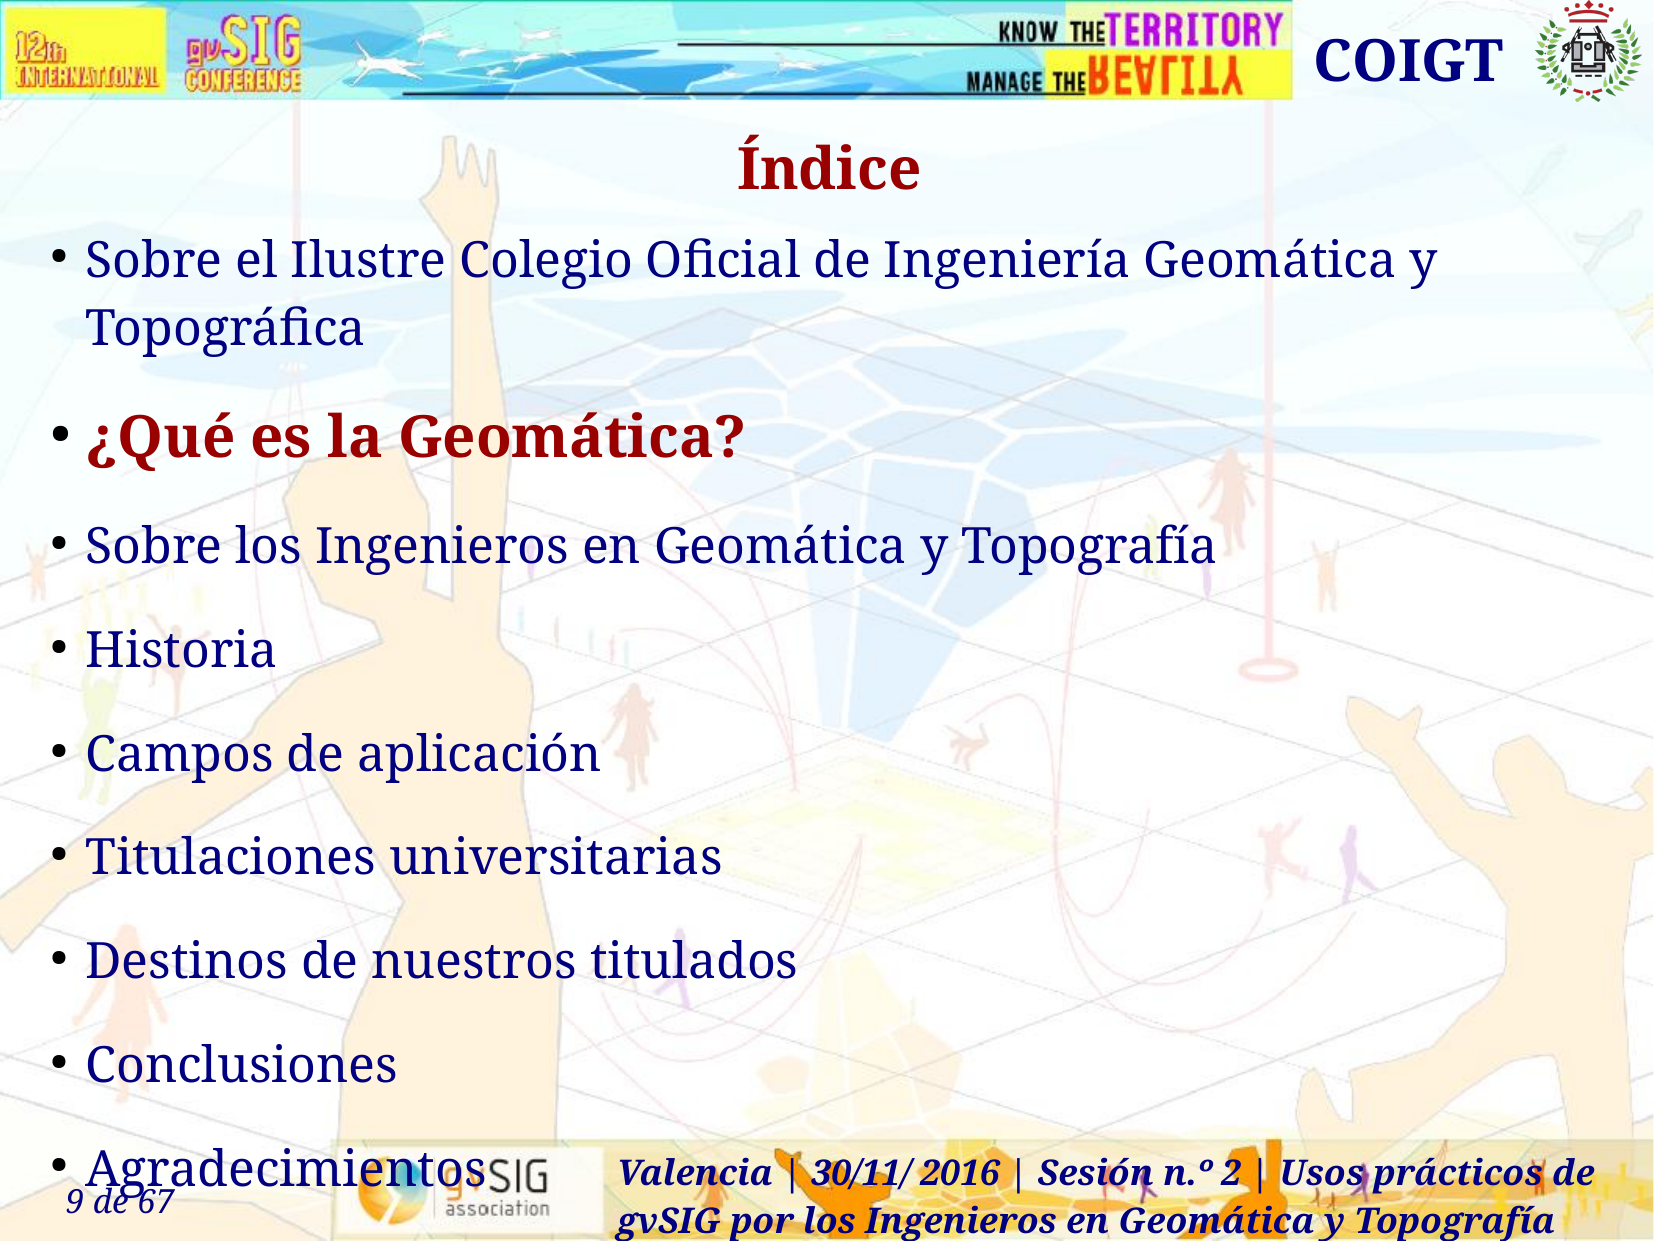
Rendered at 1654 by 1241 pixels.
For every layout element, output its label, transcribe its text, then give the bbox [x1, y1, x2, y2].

text_box Sobre el Ilustre Colegio Oficial de Ingeniería Geomática y Topográfica ¿Qué es la Geomática? Sobre los Ingenieros en Geomática y Topografía Historia Campos de aplicación Titulaciones universitarias Destinos de nuestros titulados Conclusiones Agradecimientos [35, 216, 1619, 1092]
picture [205, 1162, 217, 1170]
picture [127, 1161, 136, 1170]
text_box Índice [28, 120, 1630, 202]
picture [0, 0, 1654, 1241]
picture [236, 1161, 247, 1170]
text_box Valencia | 30/11/ 2016 | Sesión n.º 2 | Usos prácticos de gvSIG por los Ingenieros en Geomática y Topografía [602, 1140, 1654, 1241]
picture [321, 1162, 332, 1170]
text_box COIGT [1299, 12, 1654, 148]
text_box <número> de 67 [50, 1170, 383, 1241]
picture [306, 1162, 317, 1170]
picture [366, 1161, 377, 1170]
picture [97, 1156, 107, 1170]
